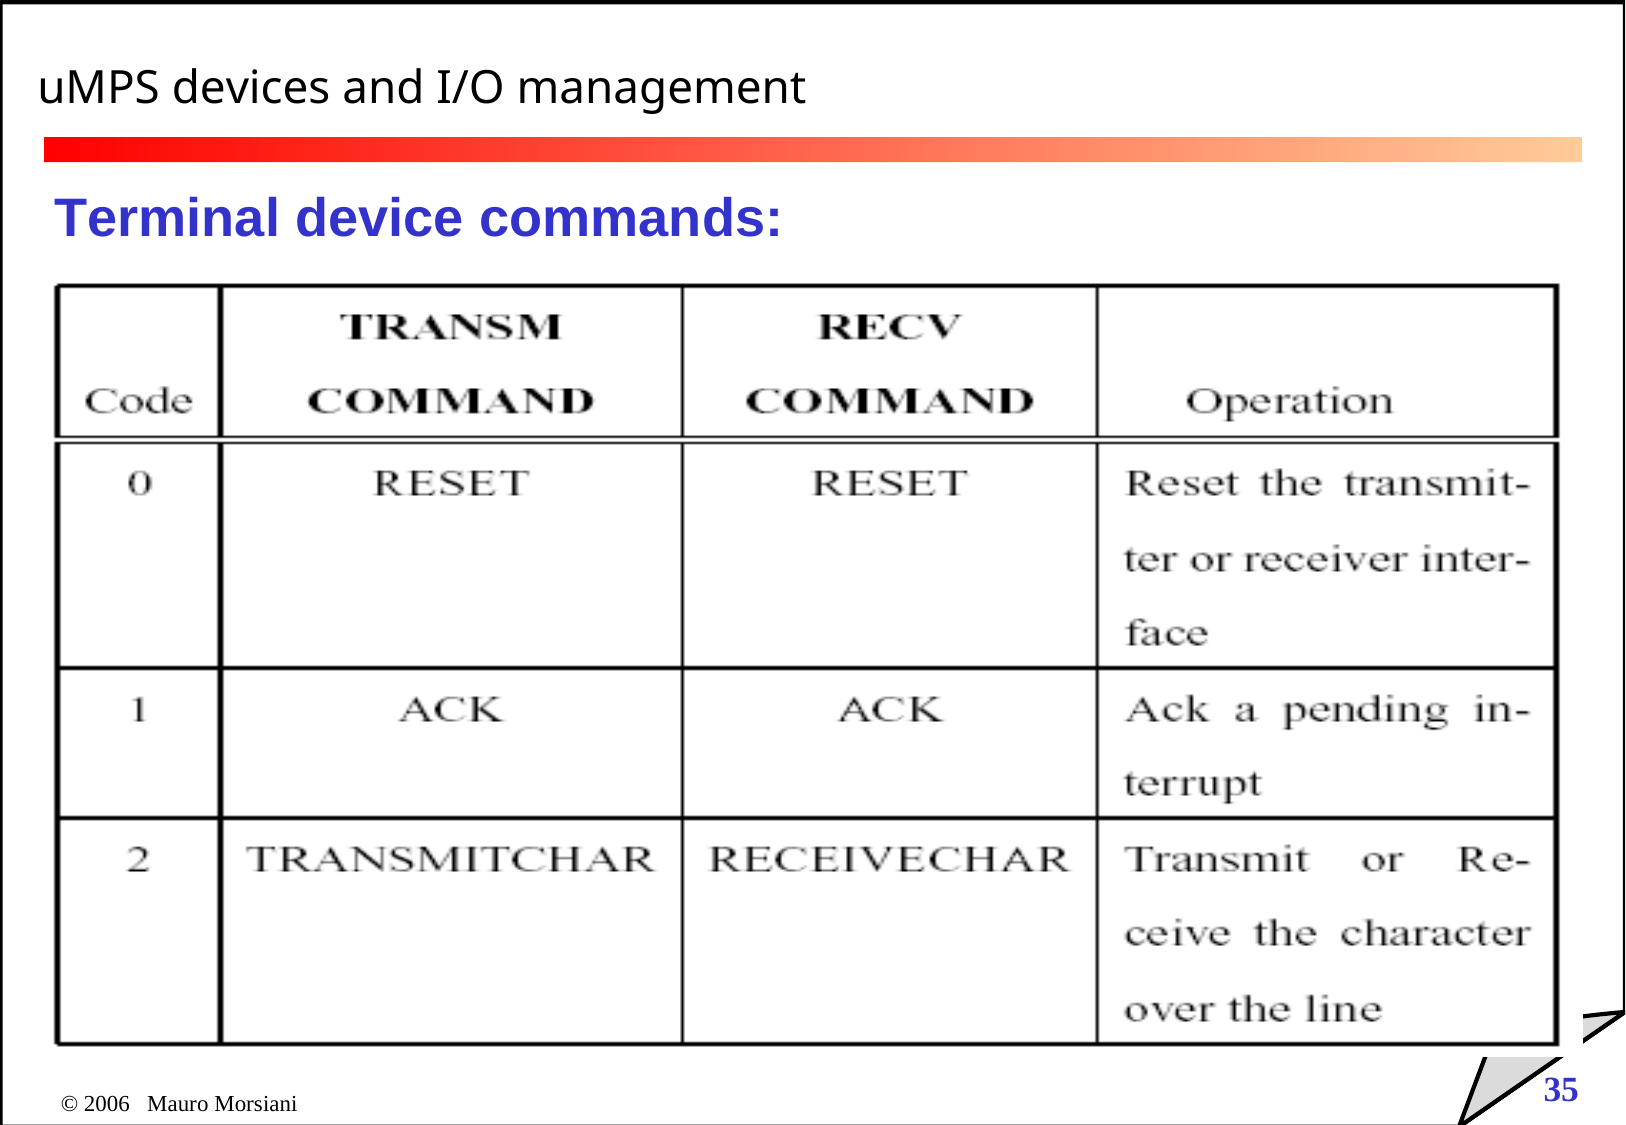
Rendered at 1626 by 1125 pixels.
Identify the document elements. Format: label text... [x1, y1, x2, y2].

title uMPS devices and I/O management [37, 44, 1587, 130]
picture [44, 276, 1583, 1057]
list Terminal device commands: [54, 187, 1557, 595]
